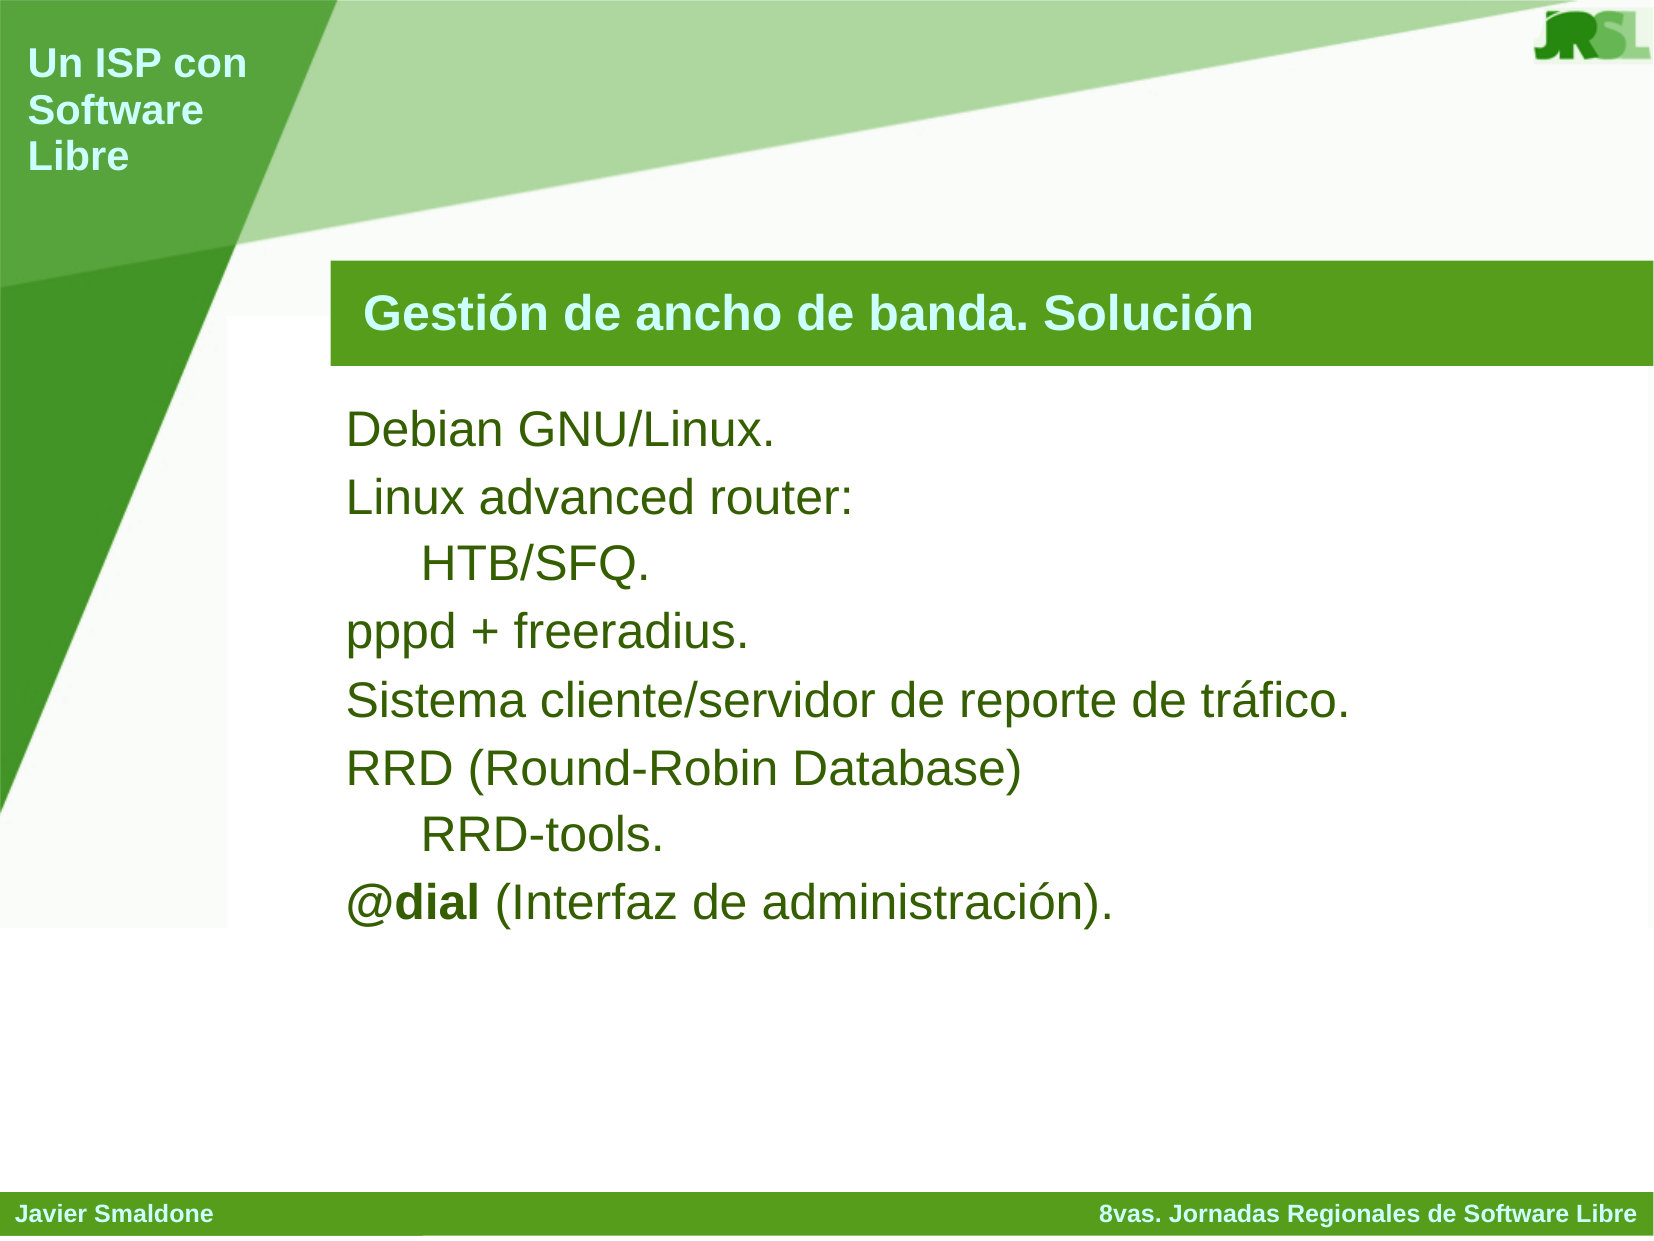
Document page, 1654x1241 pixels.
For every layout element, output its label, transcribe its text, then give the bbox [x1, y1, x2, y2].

picture [1648, 366, 1654, 928]
title Gestión de ancho de banda. Solución [330, 260, 1654, 366]
picture [0, 0, 1654, 928]
list Debian GNU/Linux. Linux advanced router: HTB/SFQ. pppd + freeradius. Sistema cliente/servidor de reporte de tráfico. RRD (Round-Robin Database) RRD-tools. @dial (Interfaz de administración). [330, 393, 1627, 1124]
